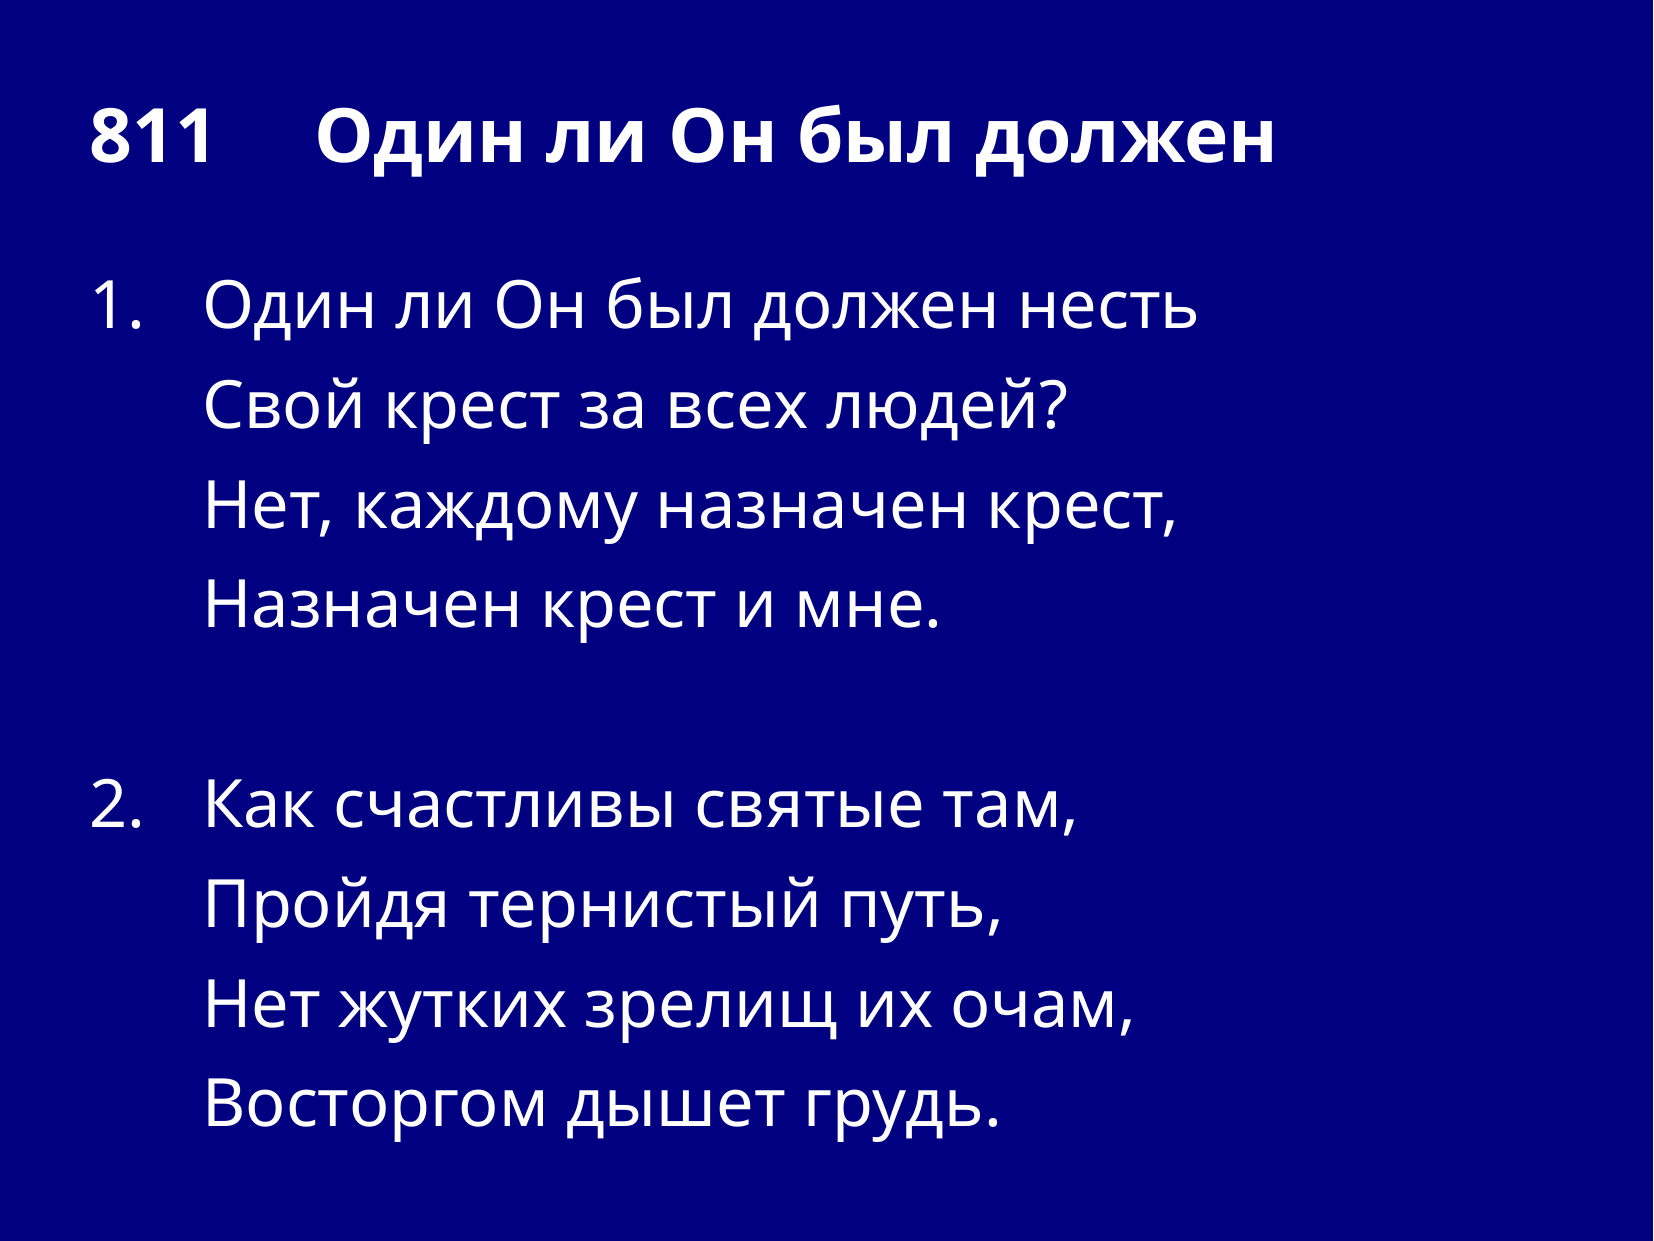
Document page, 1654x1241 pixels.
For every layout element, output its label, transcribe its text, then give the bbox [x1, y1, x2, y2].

text_box 1. Один ли Он был должен несть Свой крест за всех людей? Нет, каждому назначен крест, Назначен крест и мне. 2. Как счастливы святые там, Пройдя тернистый путь, Нет жутких зрелищ их очам, Восторгом дышет грудь. [75, 188, 1576, 1163]
text_box 811 Один ли Он был должен [75, 75, 1576, 188]
